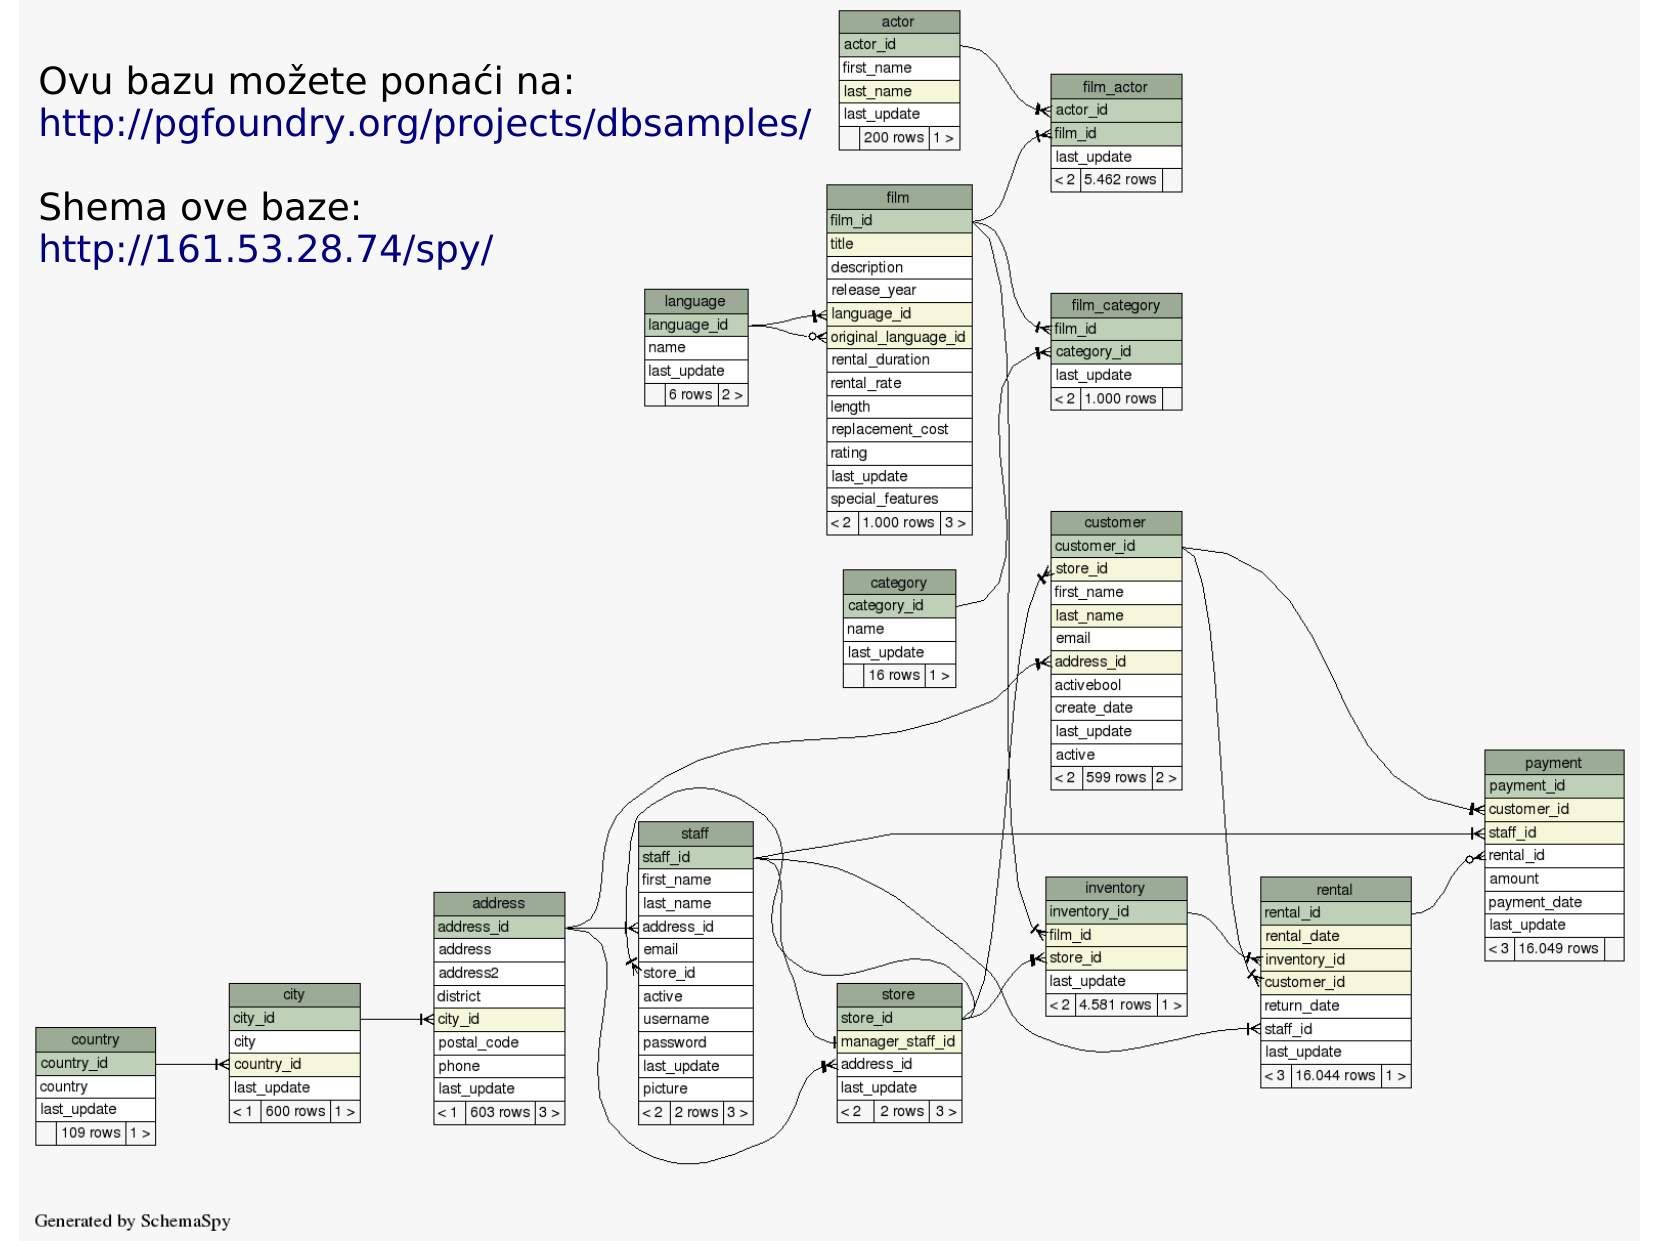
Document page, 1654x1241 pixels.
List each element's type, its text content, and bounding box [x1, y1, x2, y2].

picture [19, 0, 1640, 1241]
text_box Ovu bazu možete ponaći na: http://pgfoundry.org/projects/dbsamples/ Shema ove baze: http://161.53.28.74/spy/ [23, 53, 828, 281]
